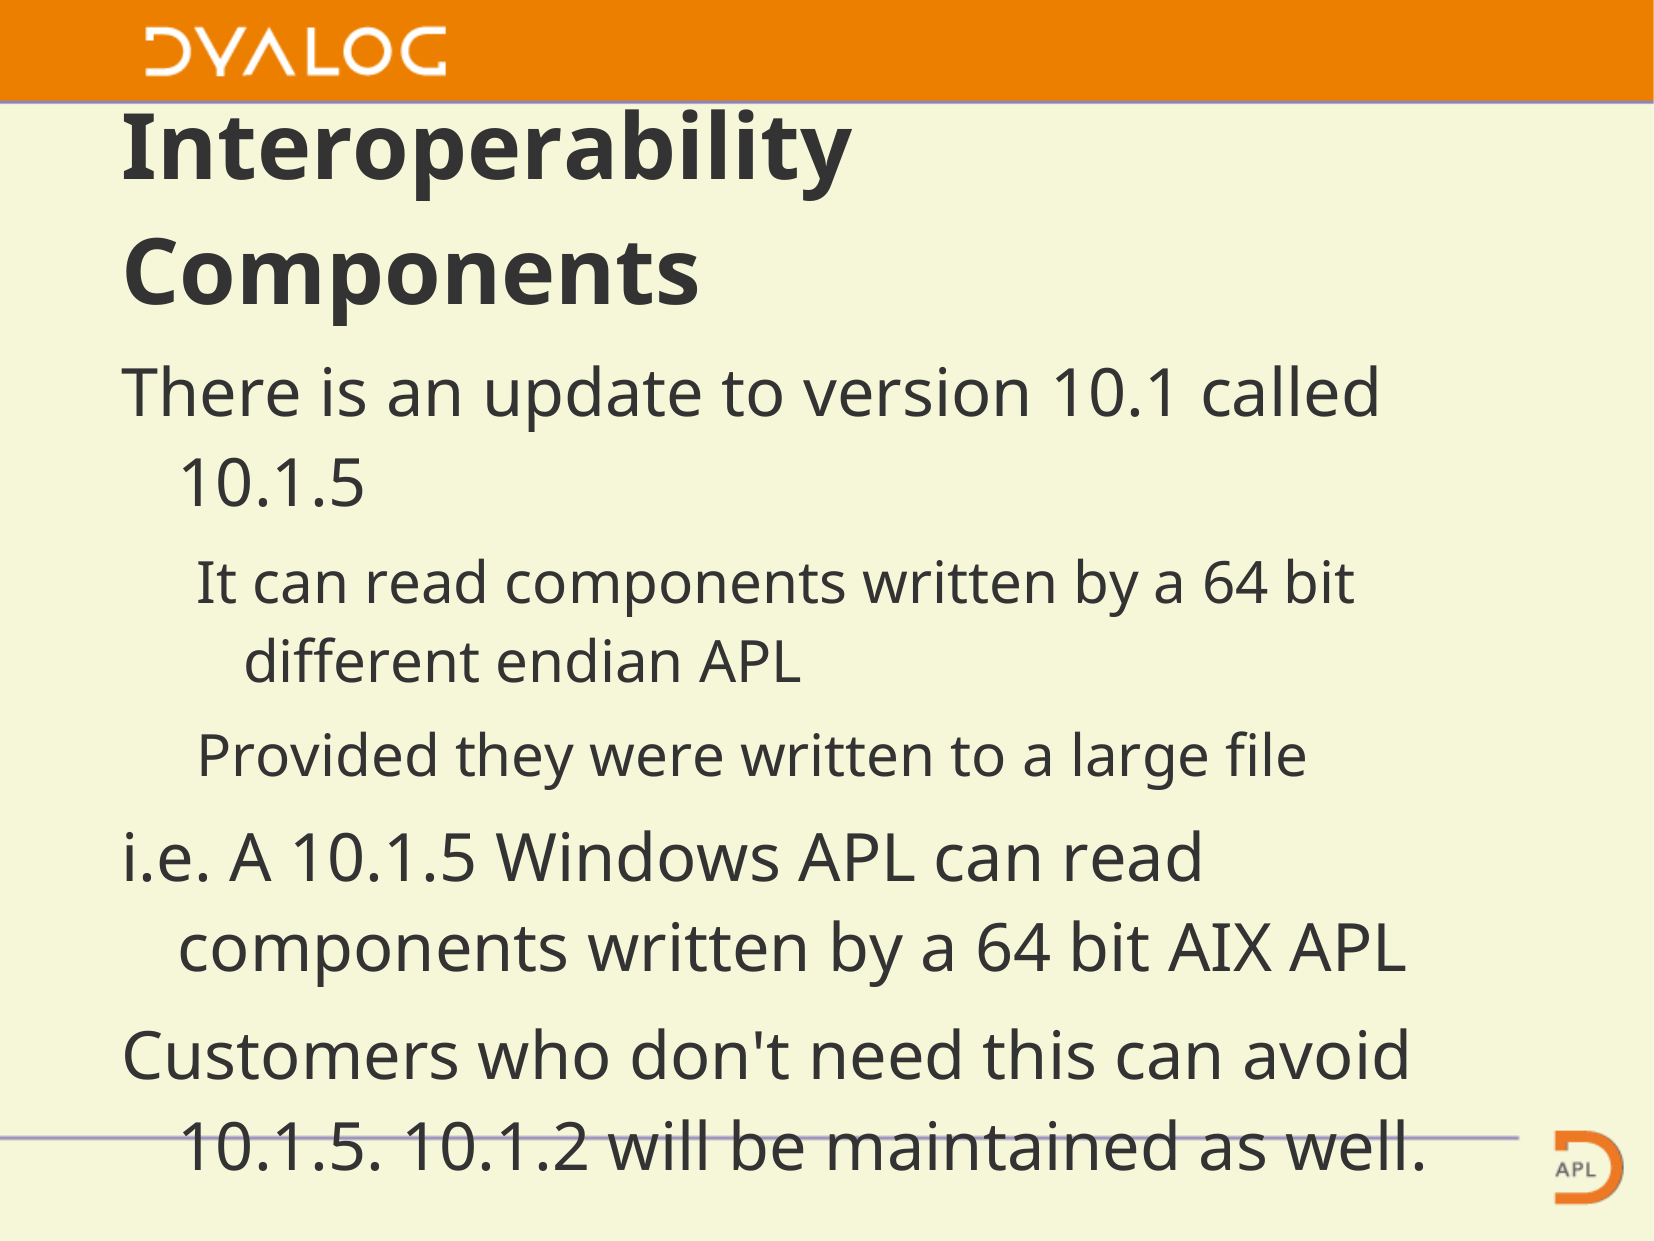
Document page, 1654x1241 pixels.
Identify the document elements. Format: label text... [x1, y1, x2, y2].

list There is an update to version 10.1 called 10.1.5 It can read components written by a 64 bit different endian APL Provided they were written to a large file i.e. A 10.1.5 Windows APL can read components written by a 64 bit AIX APL Customers who don't need this can avoid 10.1.5. 10.1.2 will be maintained as well. [121, 344, 1534, 1127]
picture [0, 0, 1654, 1241]
title Interoperability Components [121, 95, 1534, 318]
